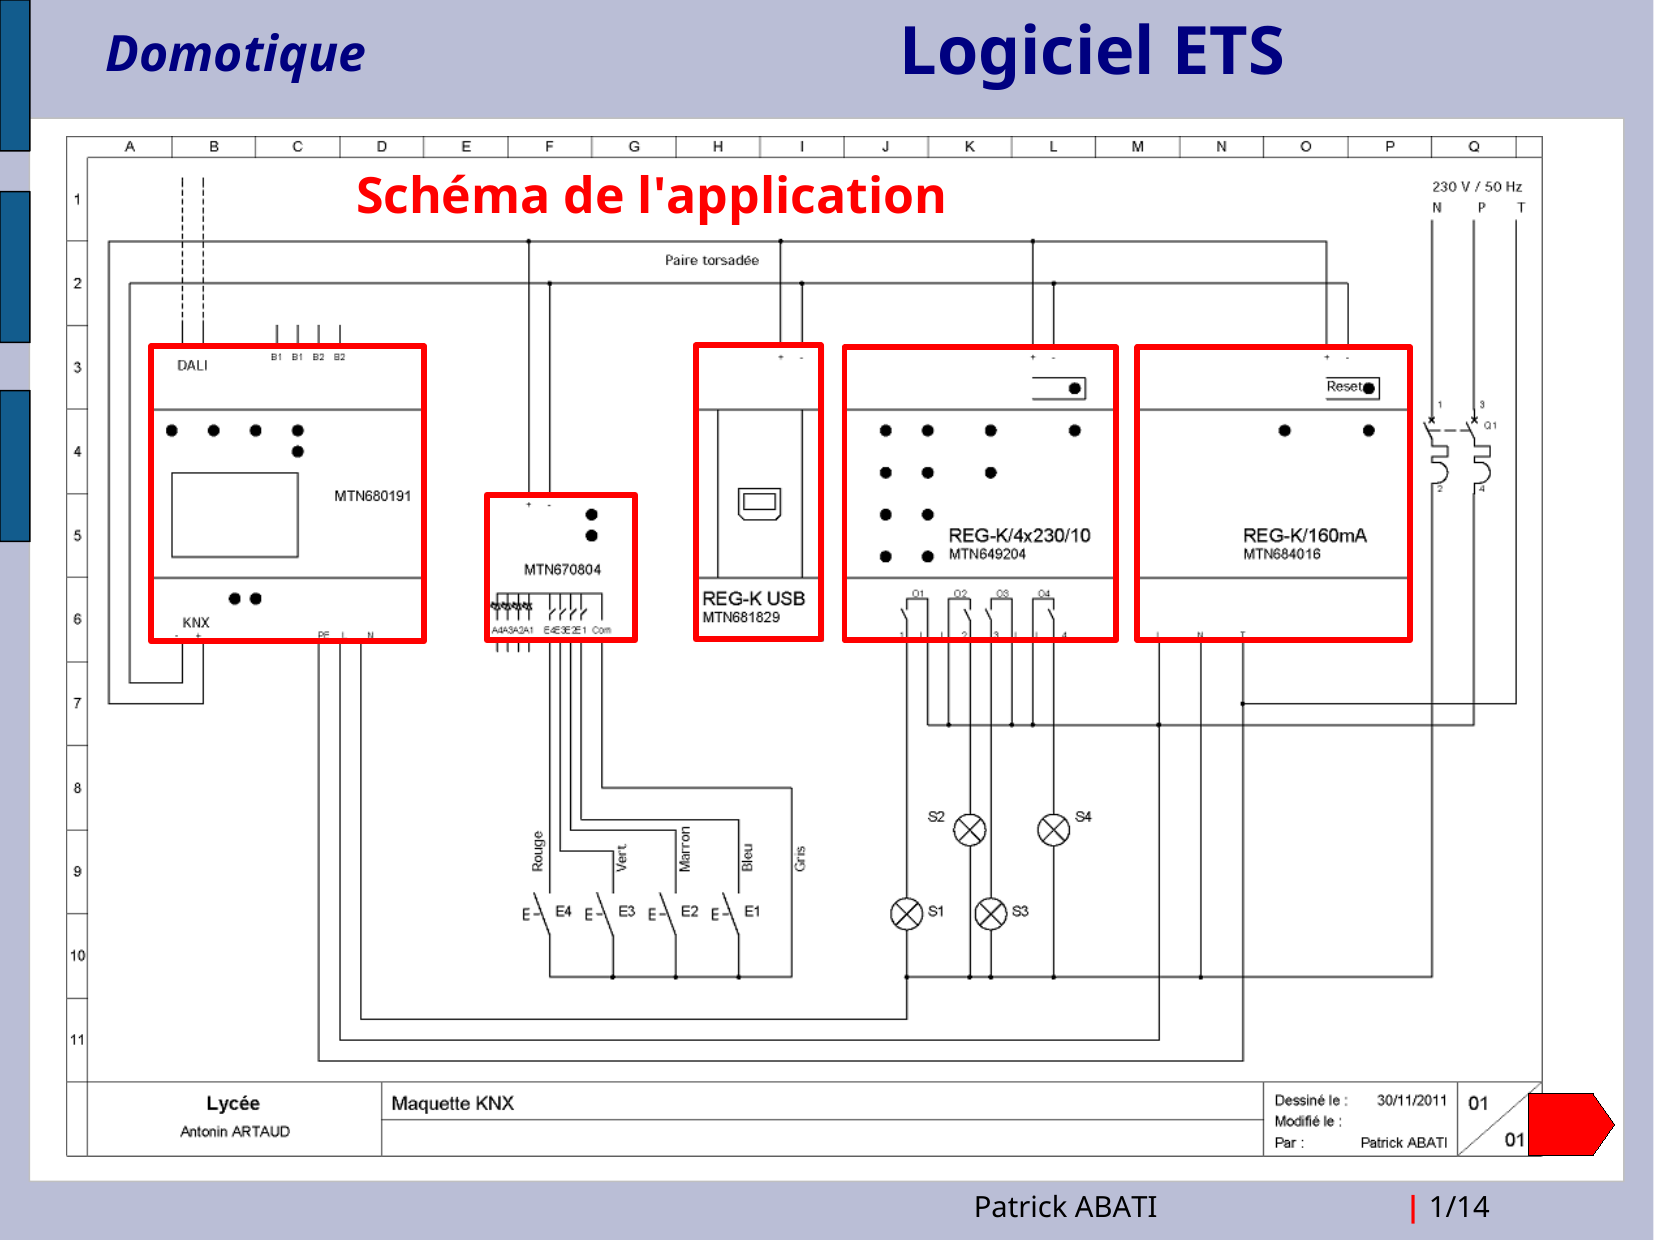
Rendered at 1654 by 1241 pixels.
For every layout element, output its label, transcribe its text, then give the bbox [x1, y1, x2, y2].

text_box [1528, 1093, 1615, 1156]
text_box Schéma de l'application [341, 161, 1241, 233]
picture [66, 136, 1543, 1157]
